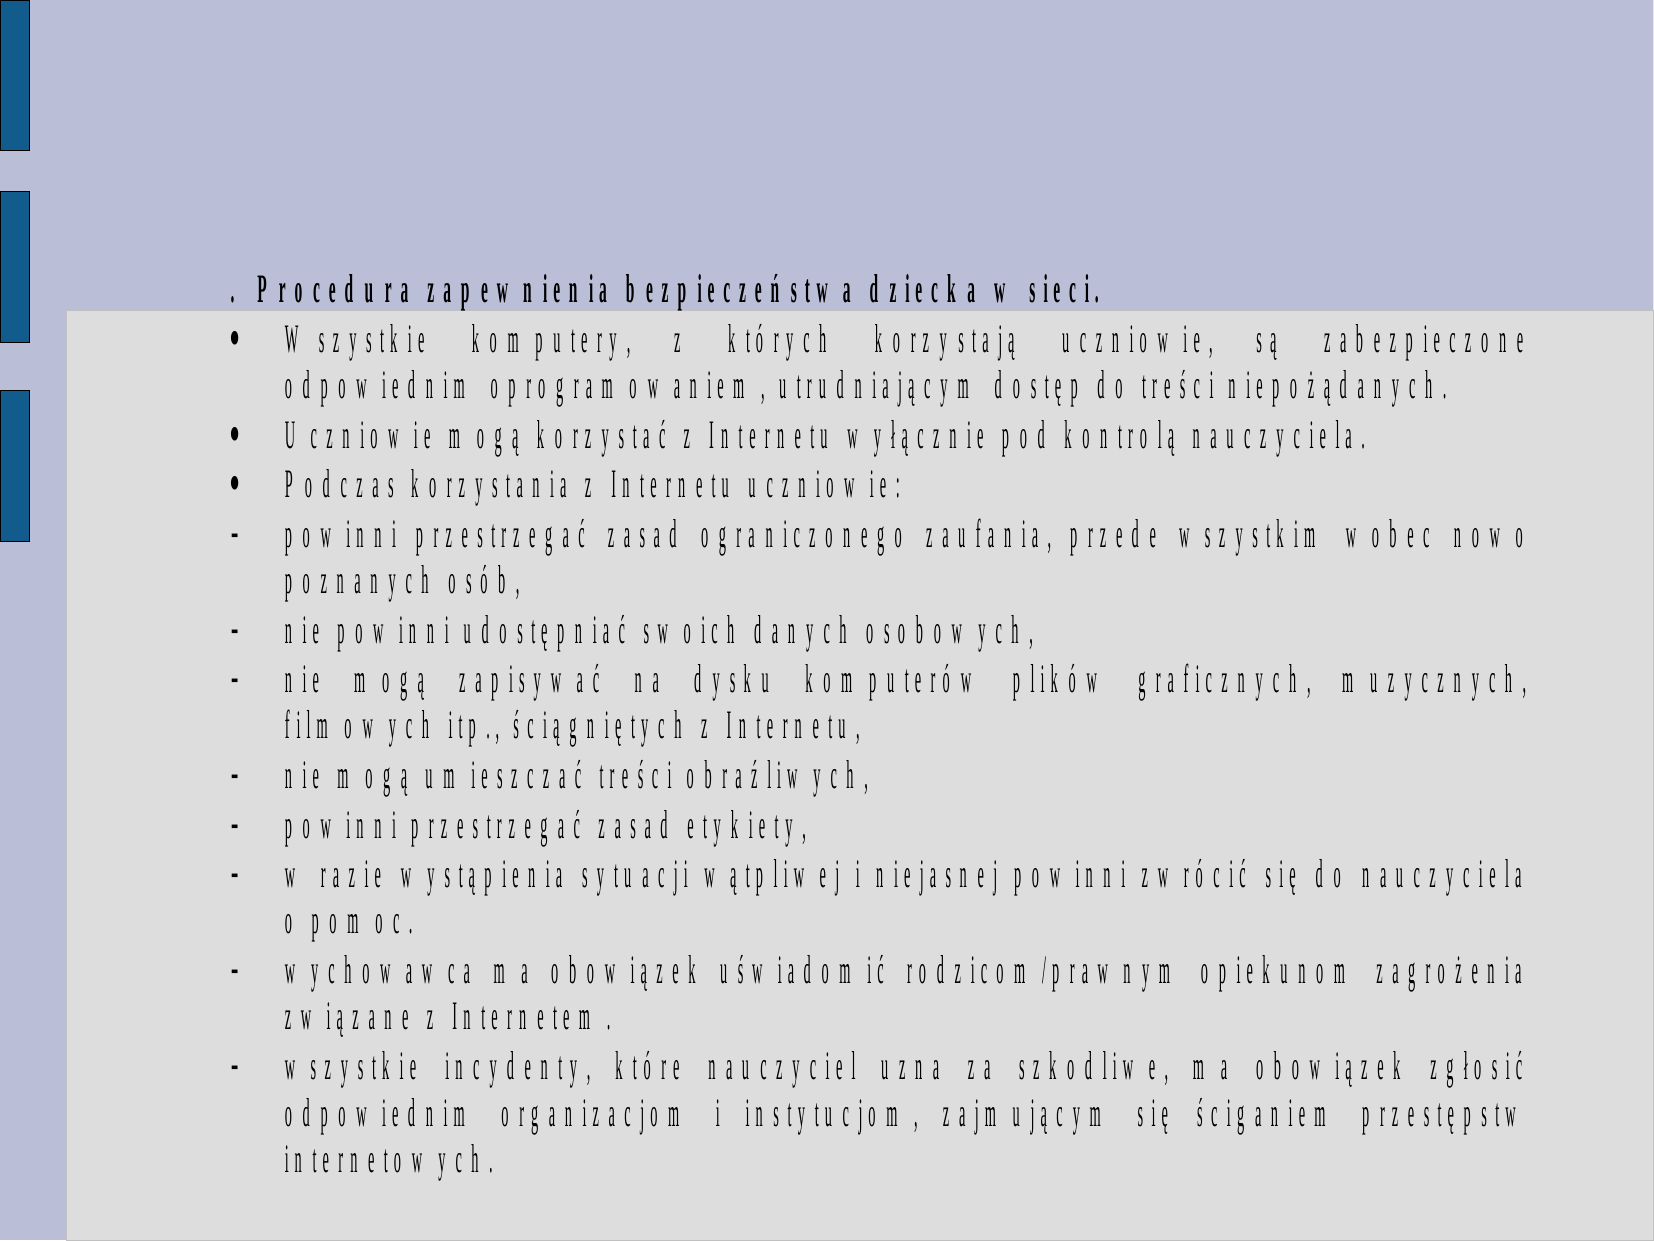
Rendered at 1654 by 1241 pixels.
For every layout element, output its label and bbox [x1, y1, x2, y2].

picture [177, 265, 1536, 1182]
